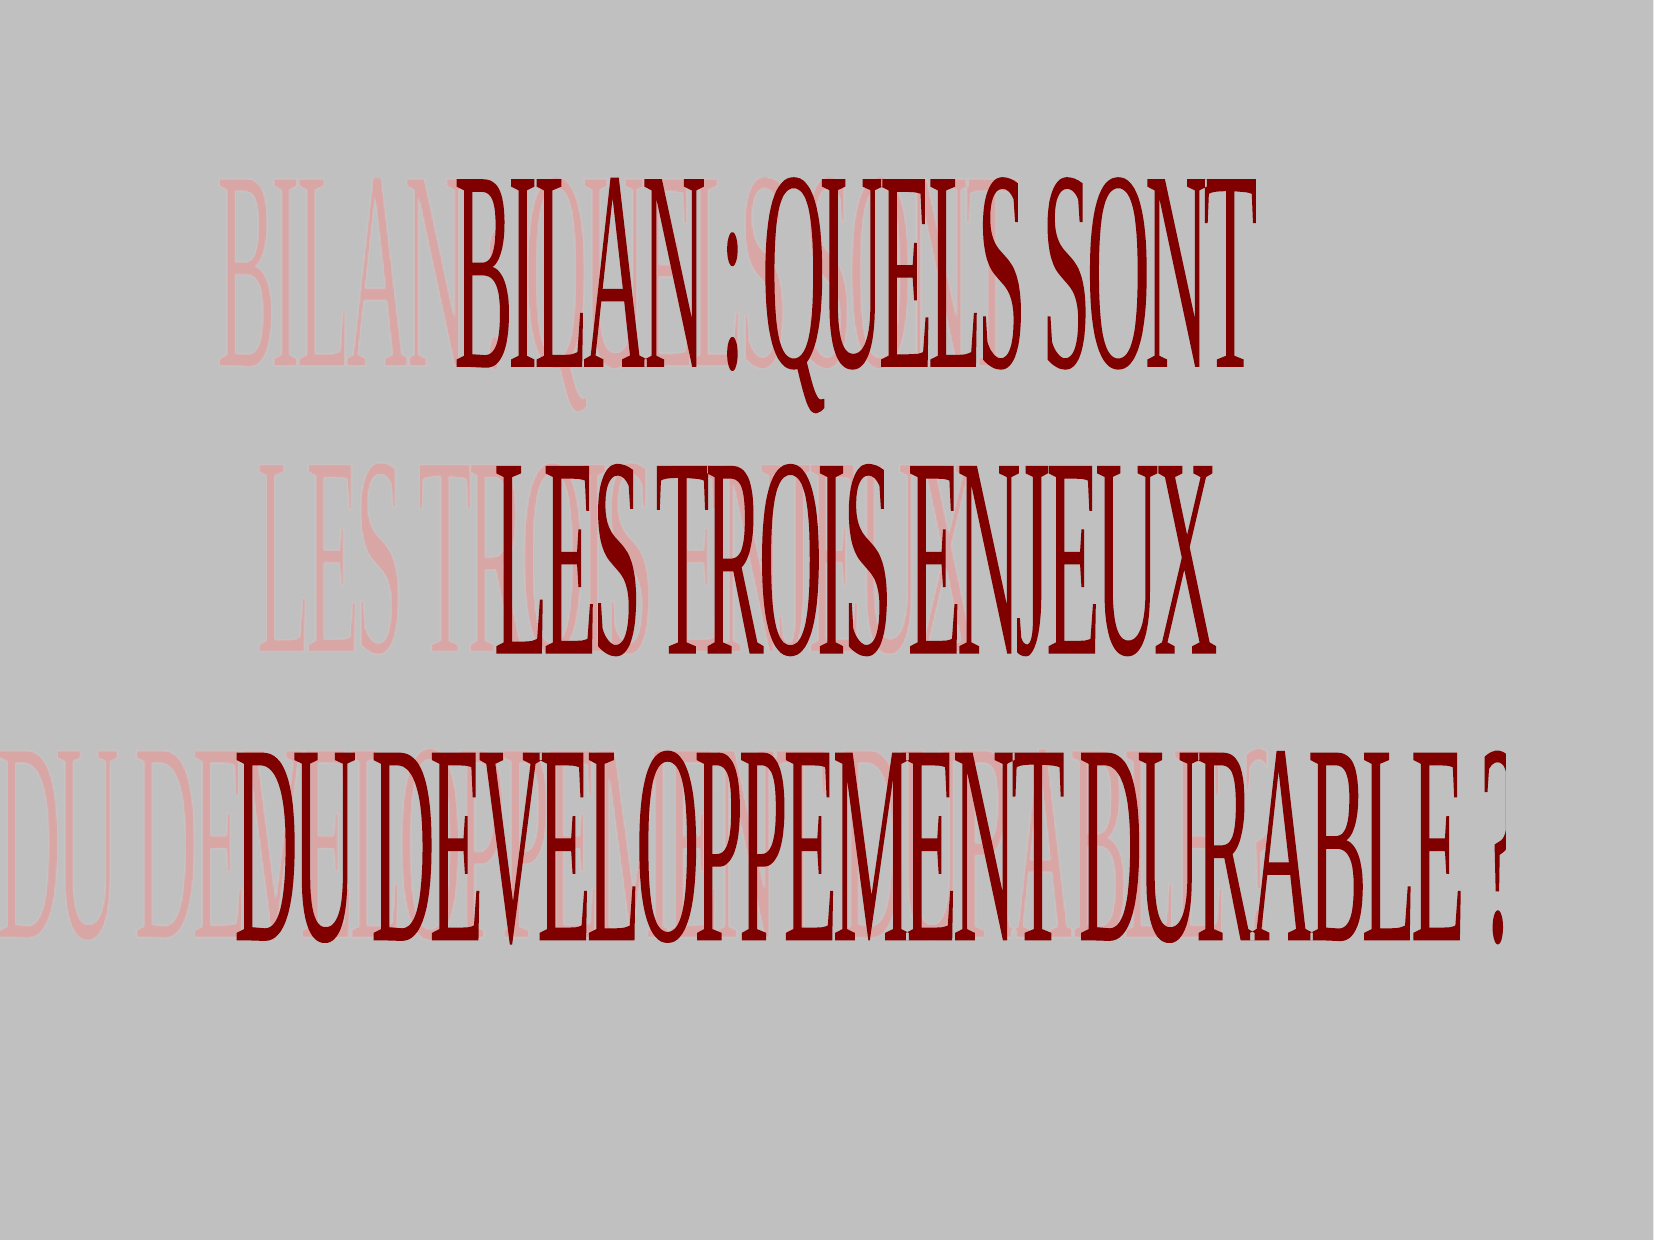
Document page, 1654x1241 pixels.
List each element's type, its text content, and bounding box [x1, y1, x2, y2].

text_box BILAN : QUELS SONT LES TROIS ENJEUX DU DEVELOPPEMENT DURABLE ? [236, 752, 295, 941]
text_box BILAN : QUELS SONT LES TROIS ENJEUX DU DEVELOPPEMENT DURABLE ? [373, 752, 432, 941]
text_box BILAN : QUELS SONT LES TROIS ENJEUX DU DEVELOPPEMENT DURABLE ? [1017, 465, 1096, 657]
text_box BILAN : QUELS SONT LES TROIS ENJEUX DU DEVELOPPEMENT DURABLE ? [1089, 177, 1147, 370]
text_box BILAN : QUELS SONT LES TROIS ENJEUX DU DEVELOPPEMENT DURABLE ? [835, 752, 954, 941]
text_box BILAN : QUELS SONT LES TROIS ENJEUX DU DEVELOPPEMENT DURABLE ? [1147, 179, 1256, 367]
text_box BILAN : QUELS SONT LES TROIS ENJEUX DU DEVELOPPEMENT DURABLE ? [1364, 752, 1411, 941]
text_box BILAN : QUELS SONT LES TROIS ENJEUX DU DEVELOPPEMENT DURABLE ? [545, 465, 593, 654]
text_box BILAN : QUELS SONT LES TROIS ENJEUX DU DEVELOPPEMENT DURABLE ? [536, 179, 583, 367]
text_box BILAN : QUELS SONT LES TROIS ENJEUX DU DEVELOPPEMENT DURABLE ? [639, 750, 697, 943]
text_box BILAN : QUELS SONT LES TROIS ENJEUX DU DEVELOPPEMENT DURABLE ? [785, 752, 834, 941]
text_box BILAN : QUELS SONT LES TROIS ENJEUX DU DEVELOPPEMENT DURABLE ? [584, 177, 704, 367]
text_box BILAN : QUELS SONT LES TROIS ENJEUX DU DEVELOPPEMENT DURABLE ? [1047, 177, 1086, 370]
text_box BILAN : QUELS SONT LES TROIS ENJEUX DU DEVELOPPEMENT DURABLE ? [656, 465, 764, 654]
text_box BILAN : QUELS SONT LES TROIS ENJEUX DU DEVELOPPEMENT DURABLE ? [1413, 752, 1461, 941]
text_box BILAN : QUELS SONT LES TROIS ENJEUX DU DEVELOPPEMENT DURABLE ? [741, 752, 785, 941]
text_box BILAN : QUELS SONT LES TROIS ENJEUX DU DEVELOPPEMENT DURABLE ? [1097, 465, 1217, 657]
text_box BILAN : QUELS SONT LES TROIS ENJEUX DU DEVELOPPEMENT DURABLE ? [496, 465, 543, 654]
text_box BILAN : QUELS SONT LES TROIS ENJEUX DU DEVELOPPEMENT DURABLE ? [821, 179, 929, 370]
text_box BILAN : QUELS SONT LES TROIS ENJEUX DU DEVELOPPEMENT DURABLE ? [1081, 752, 1140, 941]
text_box BILAN : QUELS SONT LES TROIS ENJEUX DU DEVELOPPEMENT DURABLE ? [1138, 750, 1363, 943]
text_box BILAN : QUELS SONT LES TROIS ENJEUX DU DEVELOPPEMENT DURABLE ? [761, 463, 819, 657]
text_box BILAN : QUELS SONT LES TROIS ENJEUX DU DEVELOPPEMENT DURABLE ? [588, 752, 636, 941]
text_box BILAN : QUELS SONT LES TROIS ENJEUX DU DEVELOPPEMENT DURABLE ? [930, 179, 977, 367]
text_box BILAN : QUELS SONT LES TROIS ENJEUX DU DEVELOPPEMENT DURABLE ? [848, 463, 887, 657]
text_box BILAN : QUELS SONT LES TROIS ENJEUX DU DEVELOPPEMENT DURABLE ? [511, 179, 535, 367]
text_box BILAN : QUELS SONT LES TROIS ENJEUX DU DEVELOPPEMENT DURABLE ? [456, 179, 509, 368]
text_box BILAN : QUELS SONT LES TROIS ENJEUX DU DEVELOPPEMENT DURABLE ? [479, 752, 587, 945]
text_box BILAN : QUELS SONT LES TROIS ENJEUX DU DEVELOPPEMENT DURABLE ? [294, 752, 355, 943]
text_box BILAN : QUELS SONT LES TROIS ENJEUX DU DEVELOPPEMENT DURABLE ? [819, 465, 844, 654]
text_box BILAN : QUELS SONT LES TROIS ENJEUX DU DEVELOPPEMENT DURABLE ? [765, 177, 825, 414]
text_box BILAN : QUELS SONT LES TROIS ENJEUX DU DEVELOPPEMENT DURABLE ? [955, 752, 1064, 941]
text_box BILAN : QUELS SONT LES TROIS ENJEUX DU DEVELOPPEMENT DURABLE ? [696, 752, 740, 941]
text_box BILAN : QUELS SONT LES TROIS ENJEUX DU DEVELOPPEMENT DURABLE ? [982, 177, 1021, 370]
text_box BILAN : QUELS SONT LES TROIS ENJEUX DU DEVELOPPEMENT DURABLE ? [598, 463, 637, 657]
text_box BILAN : QUELS SONT LES TROIS ENJEUX DU DEVELOPPEMENT DURABLE ? [1484, 750, 1506, 892]
text_box BILAN : QUELS SONT LES TROIS ENJEUX DU DEVELOPPEMENT DURABLE ? [959, 465, 1019, 654]
text_box BILAN : QUELS SONT LES TROIS ENJEUX DU DEVELOPPEMENT DURABLE ? [910, 465, 958, 654]
text_box BILAN : QUELS SONT LES TROIS ENJEUX DU DEVELOPPEMENT DURABLE ? [431, 752, 480, 941]
